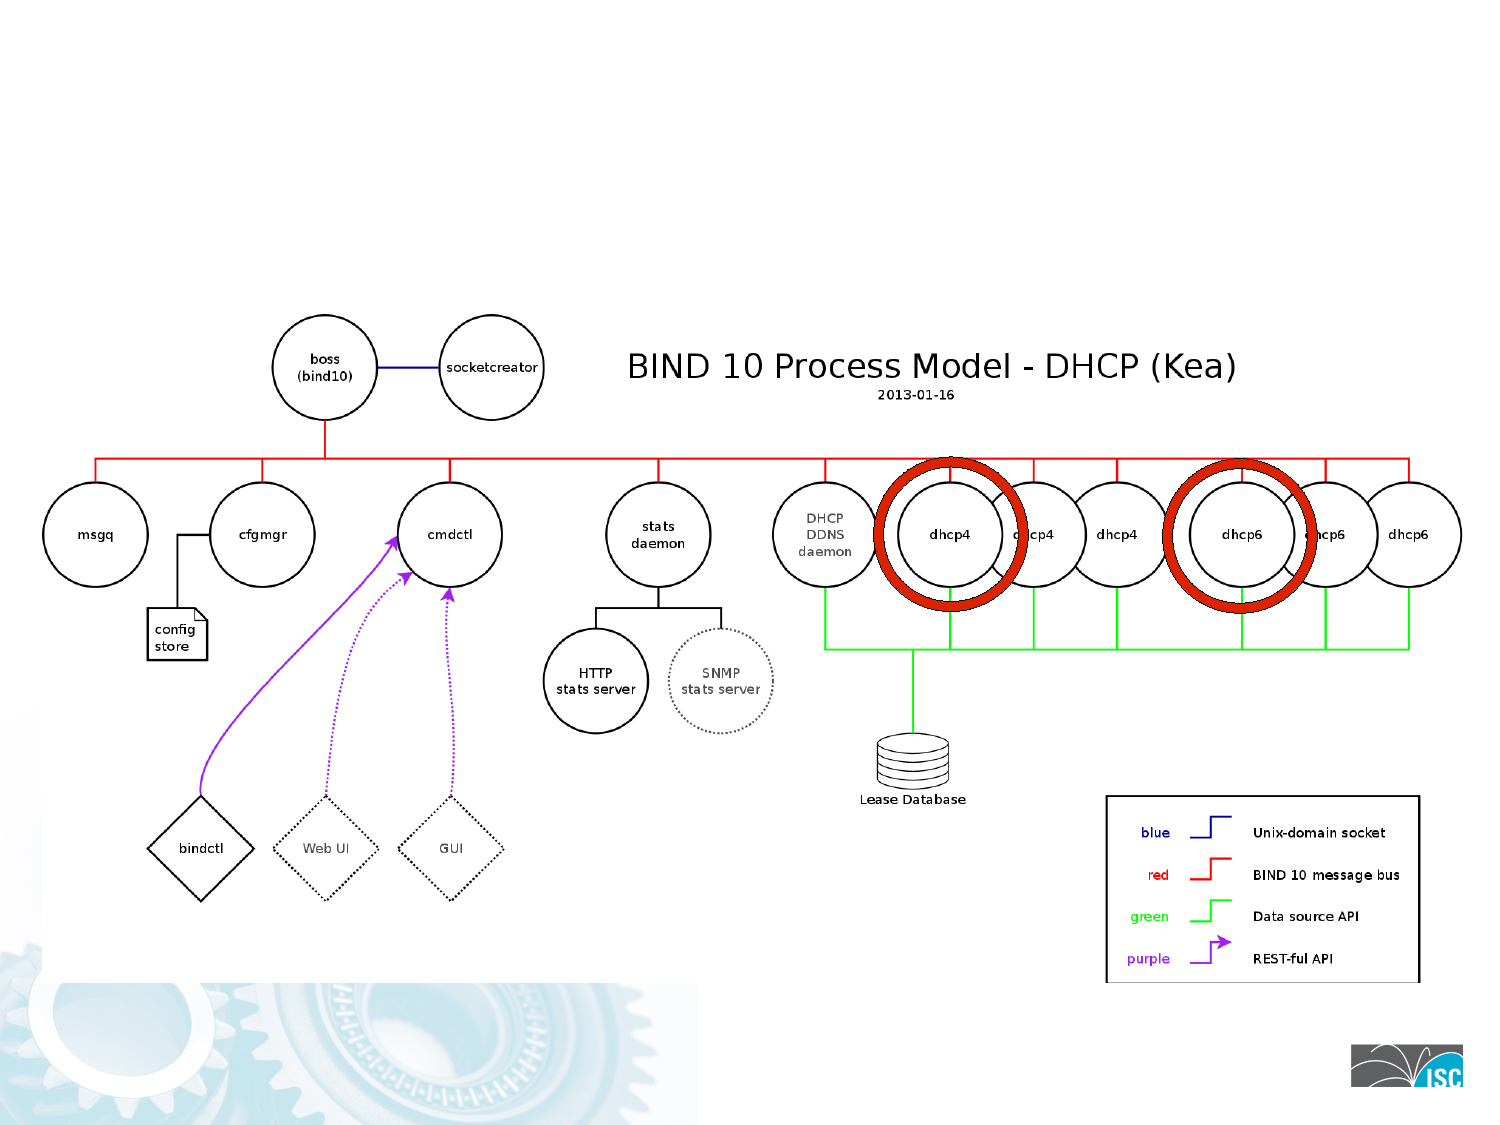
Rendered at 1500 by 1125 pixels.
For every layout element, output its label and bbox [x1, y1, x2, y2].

picture [0, 0, 1500, 1125]
text_box [1162, 458, 1318, 614]
text_box [873, 456, 1029, 612]
